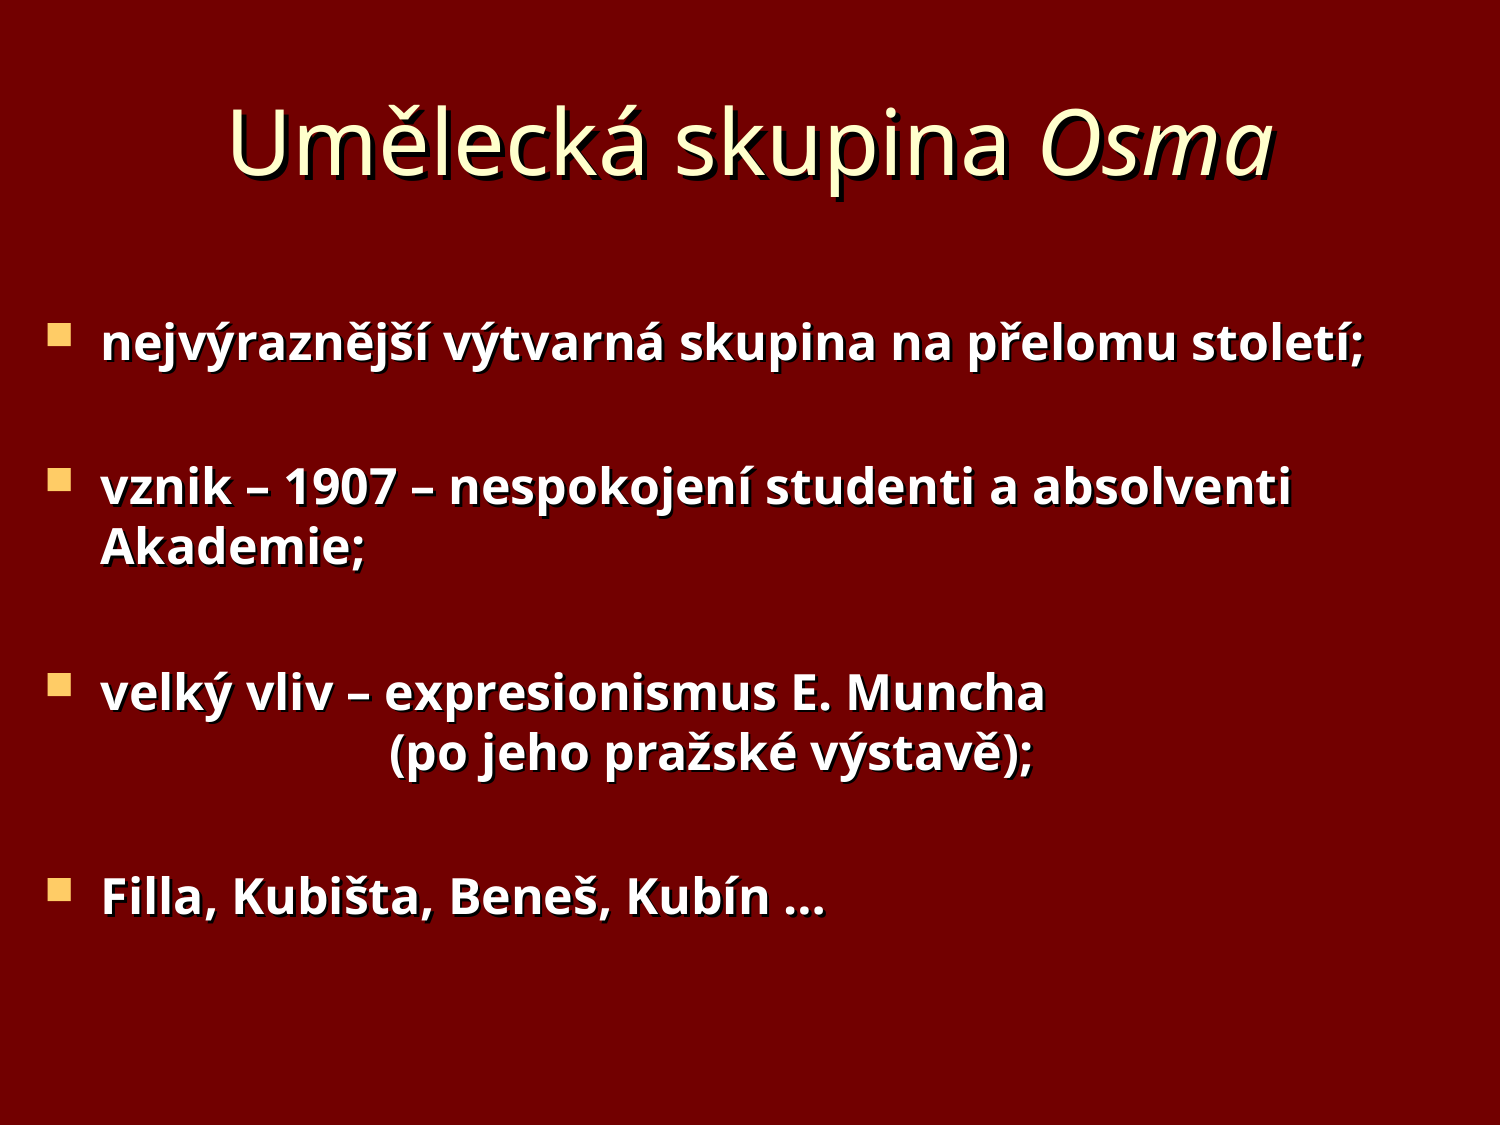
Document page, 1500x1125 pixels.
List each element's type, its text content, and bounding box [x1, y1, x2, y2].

title Umělecká skupina Osma [75, 45, 1426, 233]
list nejvýraznější výtvarná skupina na přelomu století; vznik – 1907 – nespokojení studenti a absolventi Akademie; velký vliv – expresionismus E. Muncha (po jeho pražské výstavě); Filla, Kubišta, Beneš, Kubín … [29, 302, 1483, 1094]
